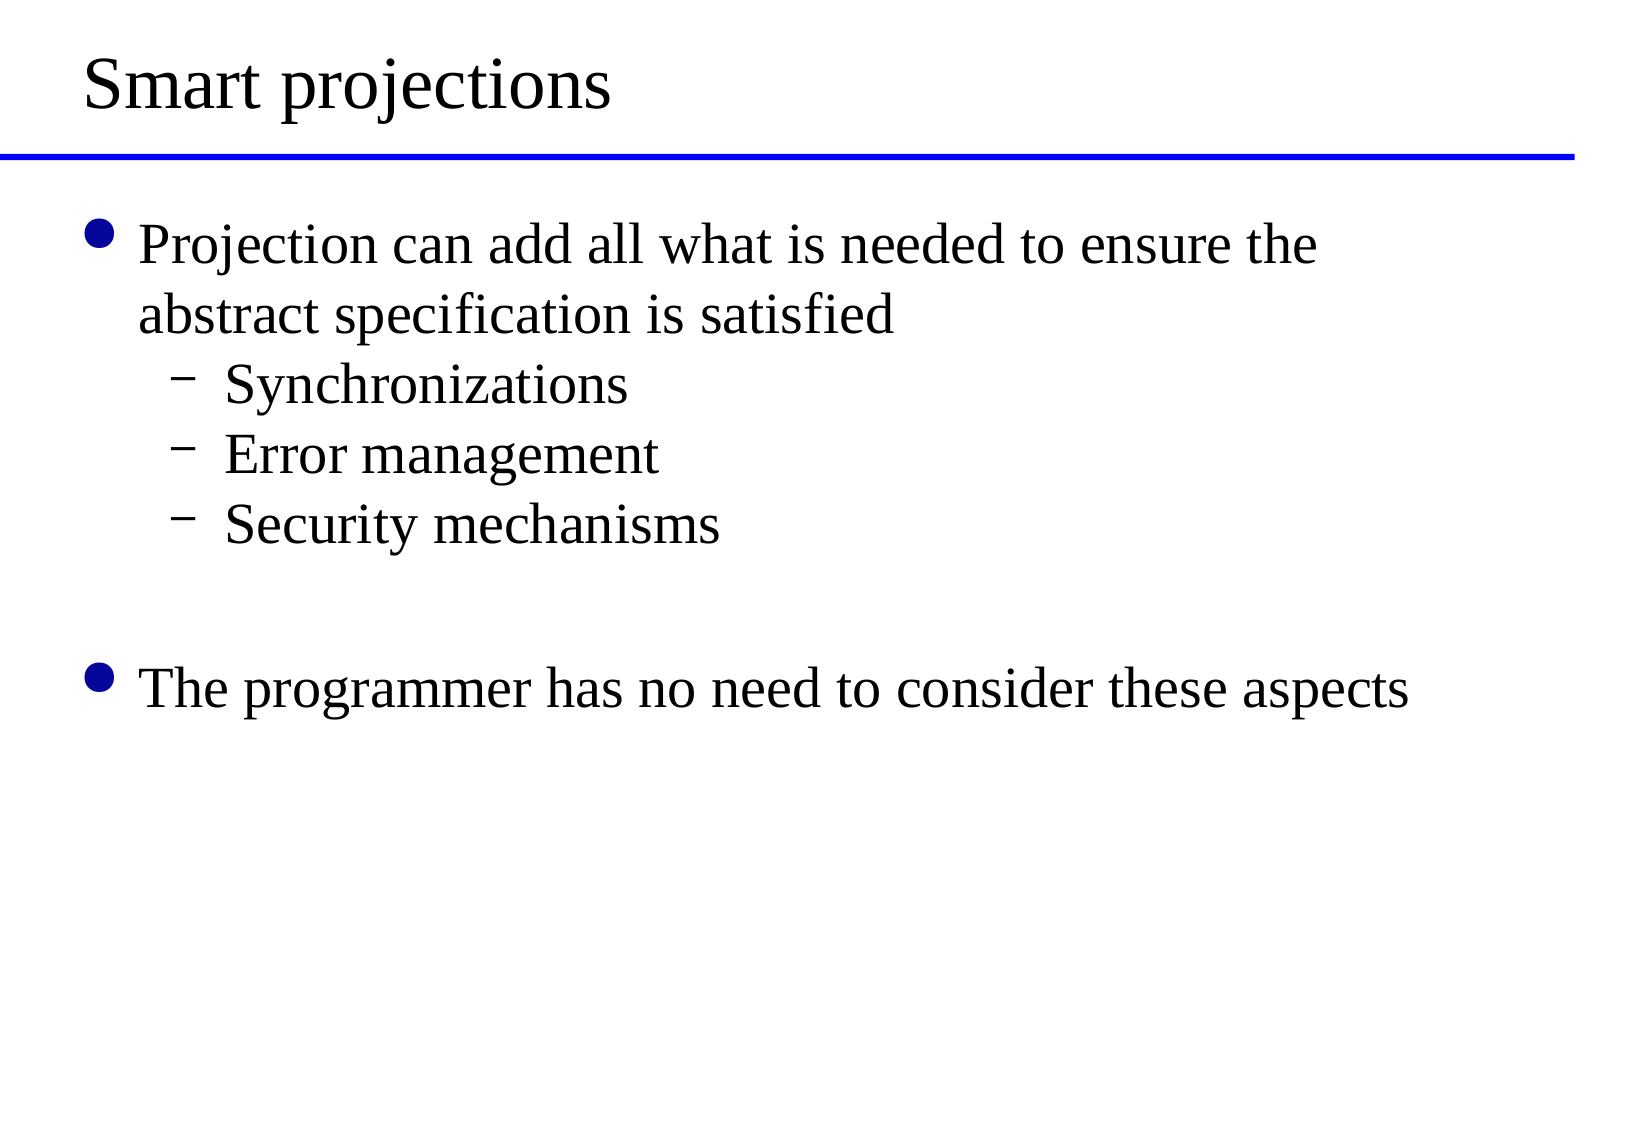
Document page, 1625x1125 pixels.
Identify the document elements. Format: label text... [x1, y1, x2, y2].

list Projection can add all what is needed to ensure the abstract specification is satisfied Synchronizations Error management Security mechanisms The programmer has no need to consider these aspects [67, 198, 1478, 1061]
title Smart projections [67, 27, 1544, 131]
